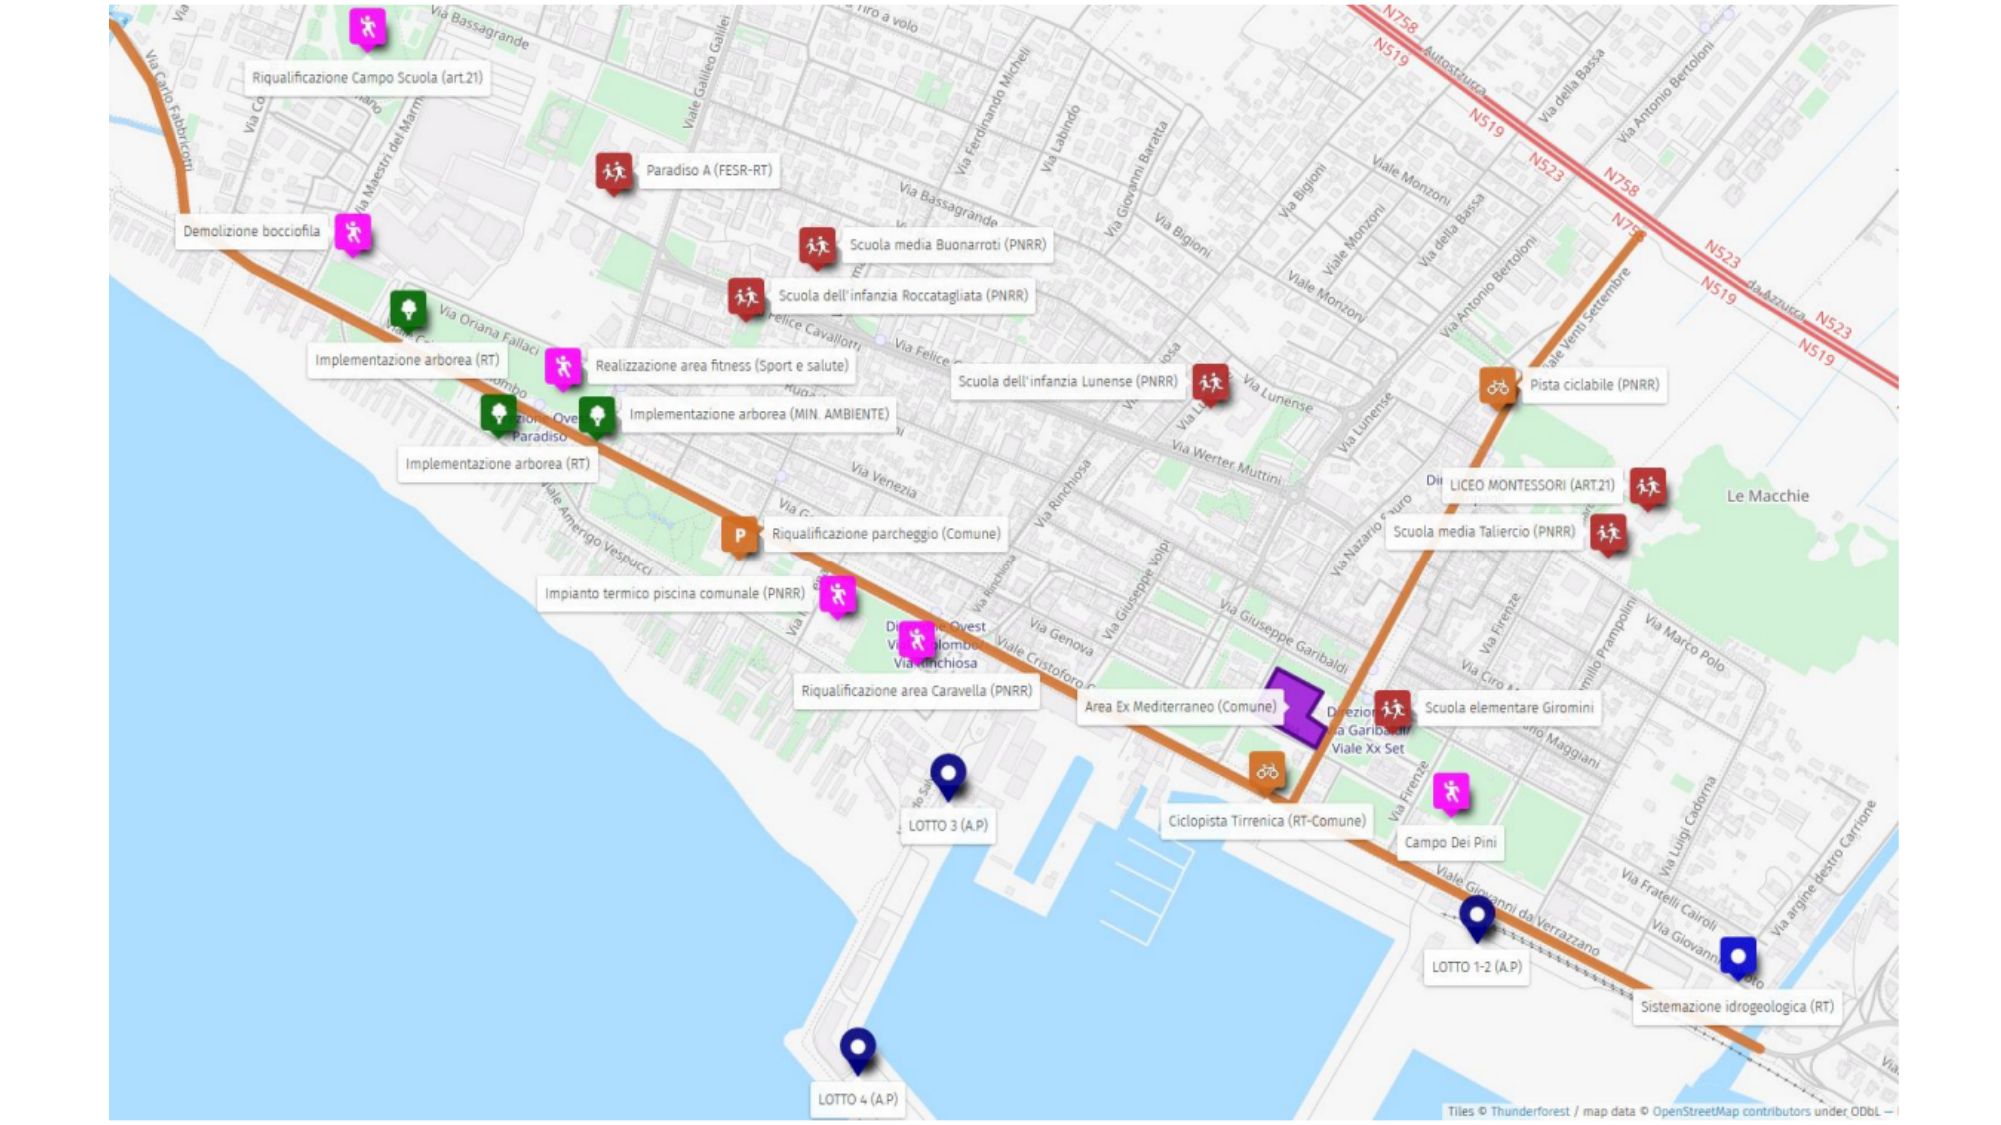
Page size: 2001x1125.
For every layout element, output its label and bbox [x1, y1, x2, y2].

picture [109, 2, 1905, 1125]
